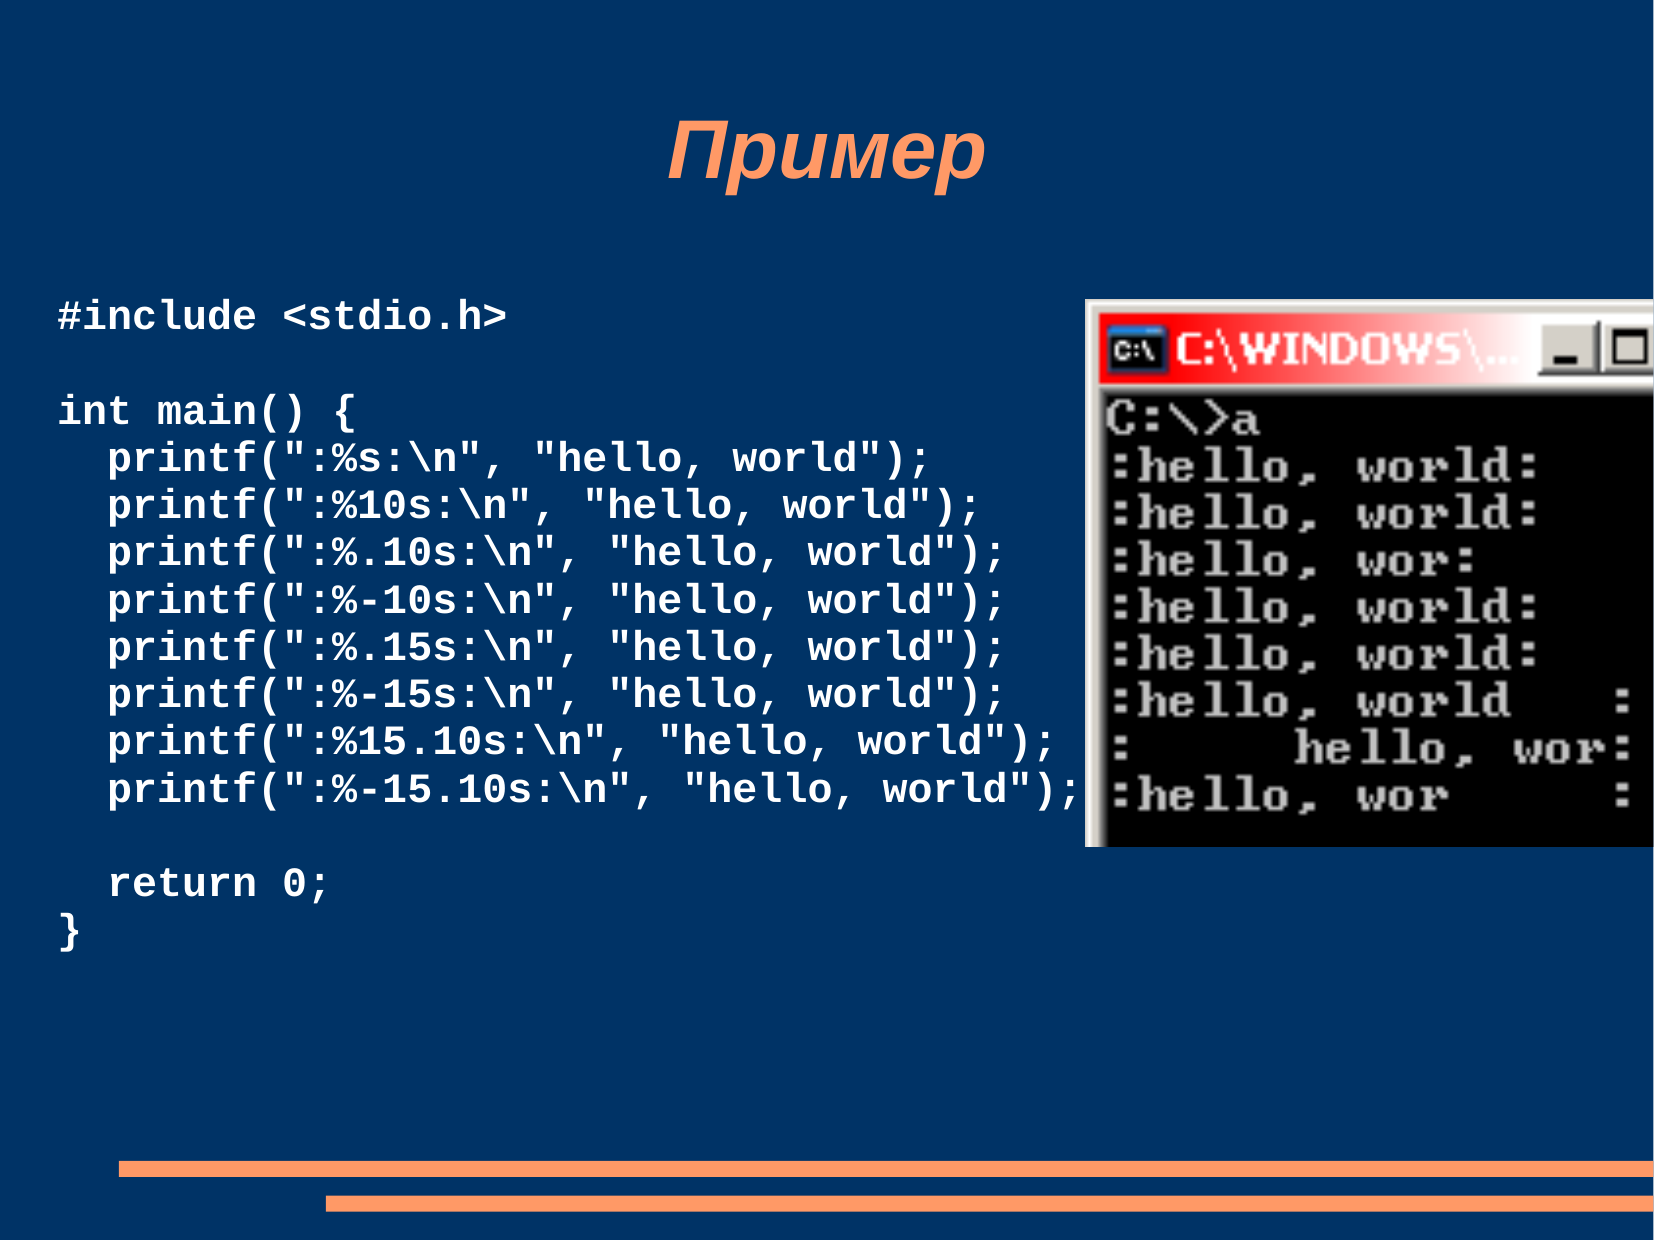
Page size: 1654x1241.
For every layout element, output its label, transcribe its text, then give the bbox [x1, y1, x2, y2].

text_box #include <stdio.h> int main() { printf(":%s:\n", "hello, world"); printf(":%10s:\n", "hello, world"); printf(":%.10s:\n", "hello, world"); printf(":%-10s:\n", "hello, world"); printf(":%.15s:\n", "hello, world"); printf(":%-15s:\n", "hello, world"); printf(":%15.10s:\n", "hello, world"); printf(":%-15.10s:\n", "hello, world"); return 0; } [42, 287, 1595, 1019]
title Пример [121, 46, 1534, 254]
picture [1085, 299, 1654, 847]
